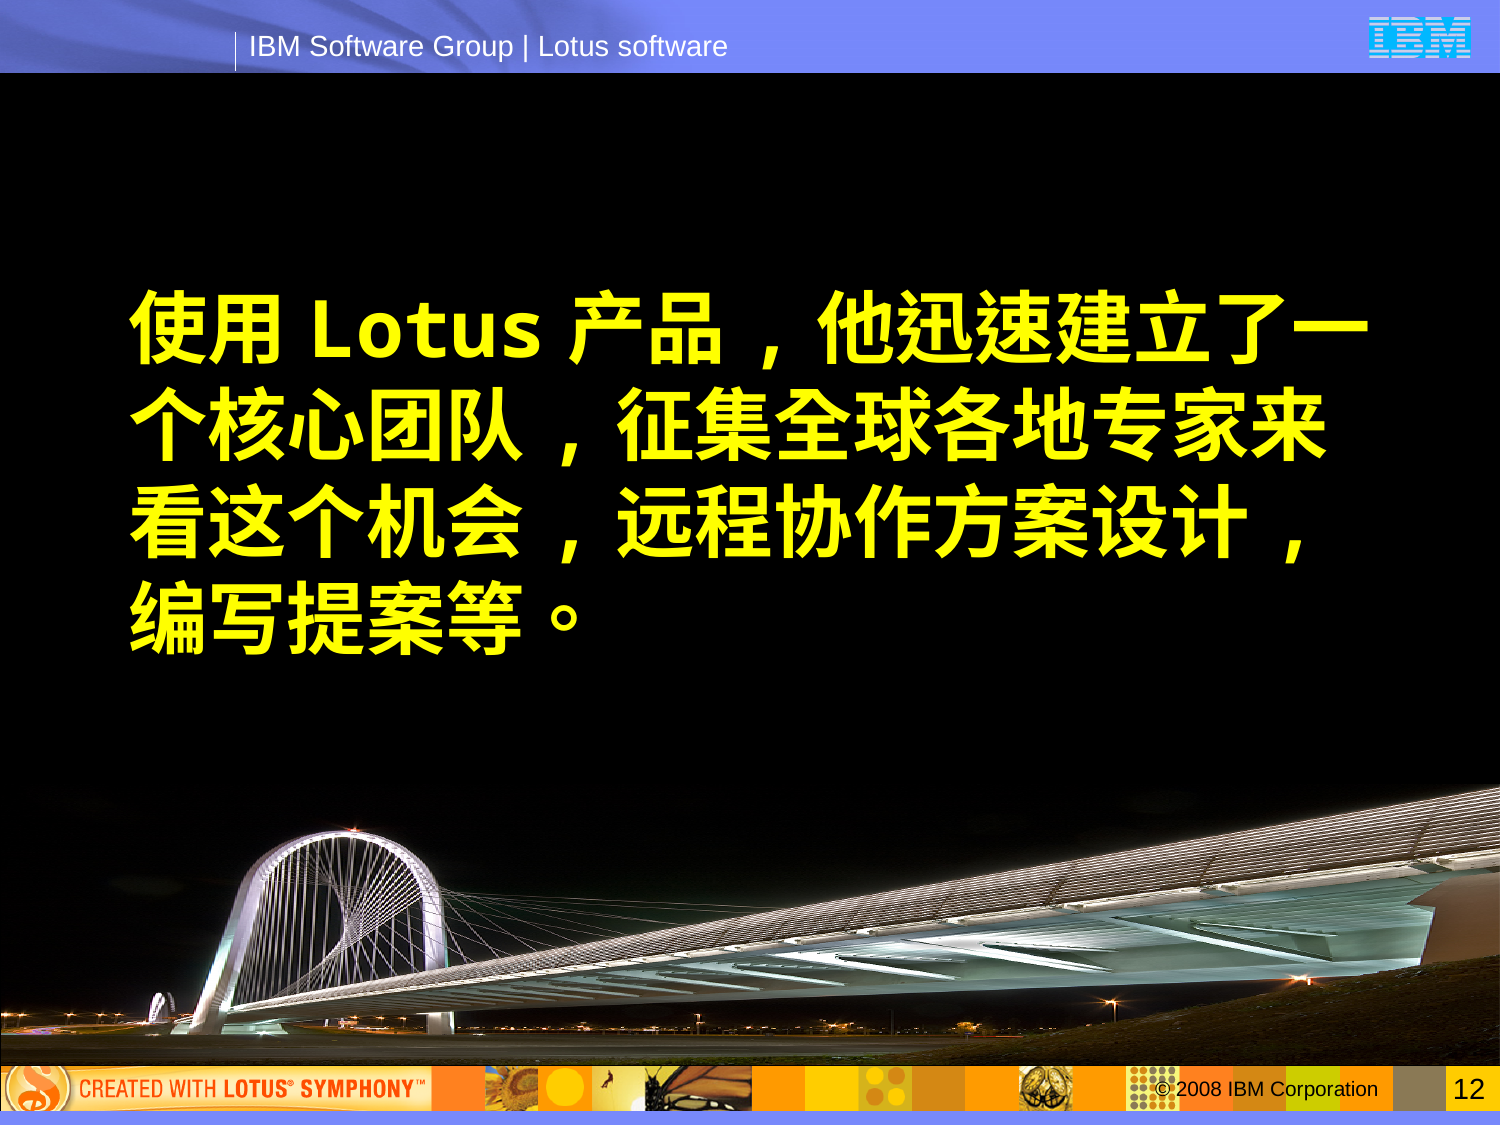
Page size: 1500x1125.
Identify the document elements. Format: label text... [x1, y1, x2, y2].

picture [0, 783, 1500, 1111]
picture [0, 0, 1500, 73]
title 使用Lotus产品,他迅速建立了一个核心团队,征集全球各地专家来看这个机会,远程协作方案设计,编写提案等。 [128, 135, 1396, 812]
